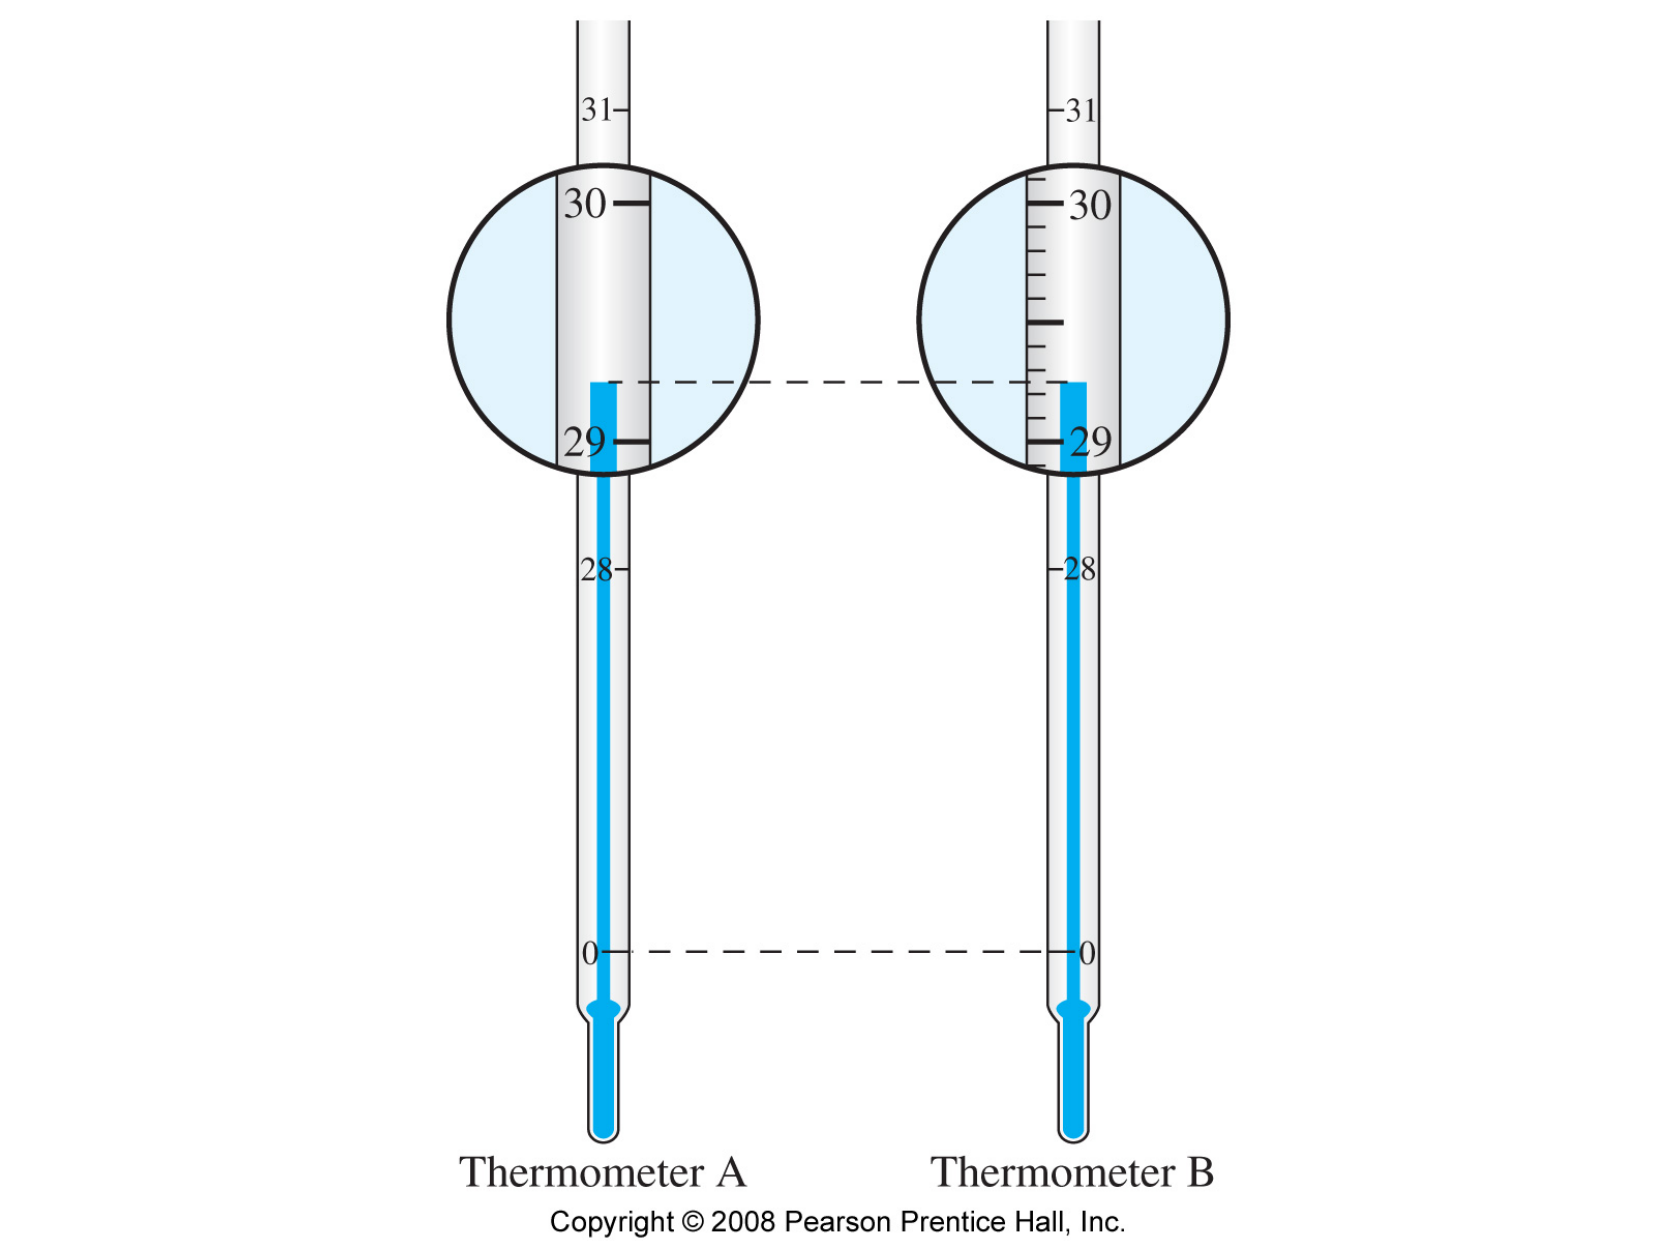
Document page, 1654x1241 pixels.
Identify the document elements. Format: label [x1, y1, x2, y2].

picture [433, 7, 1244, 1241]
